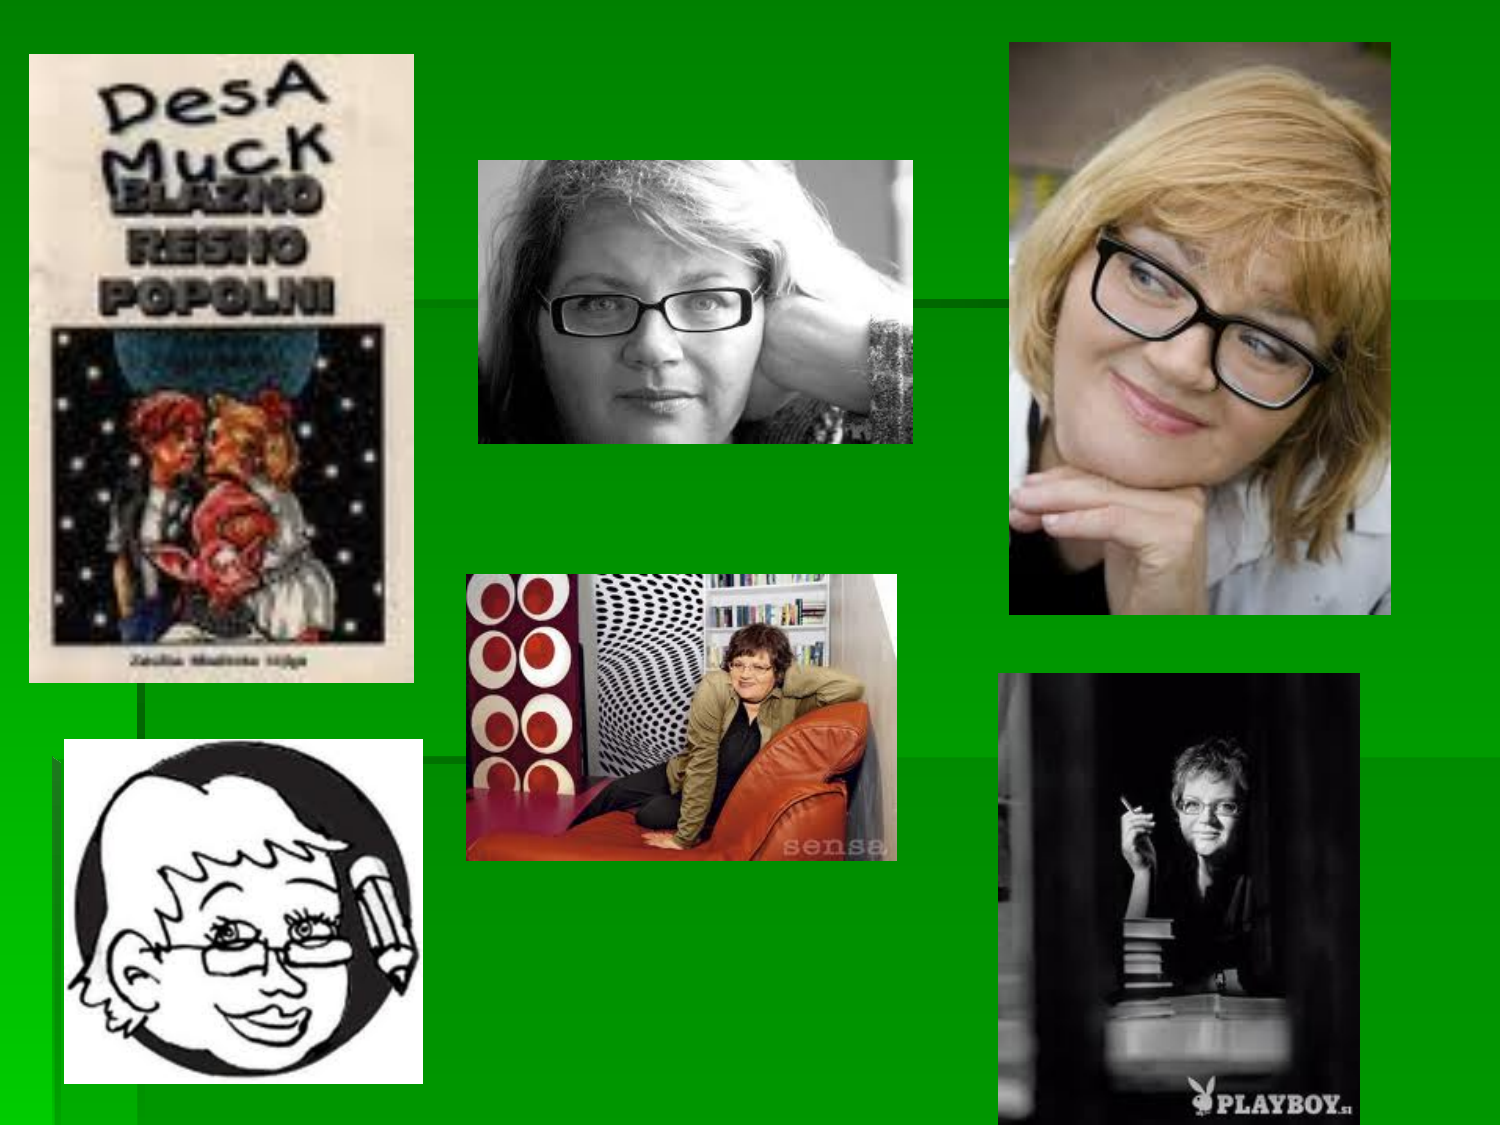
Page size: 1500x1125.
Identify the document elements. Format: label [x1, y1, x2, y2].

picture [998, 673, 1360, 1125]
picture [29, 54, 414, 683]
picture [466, 574, 897, 861]
picture [1009, 42, 1391, 615]
picture [478, 160, 913, 444]
picture [64, 739, 423, 1084]
